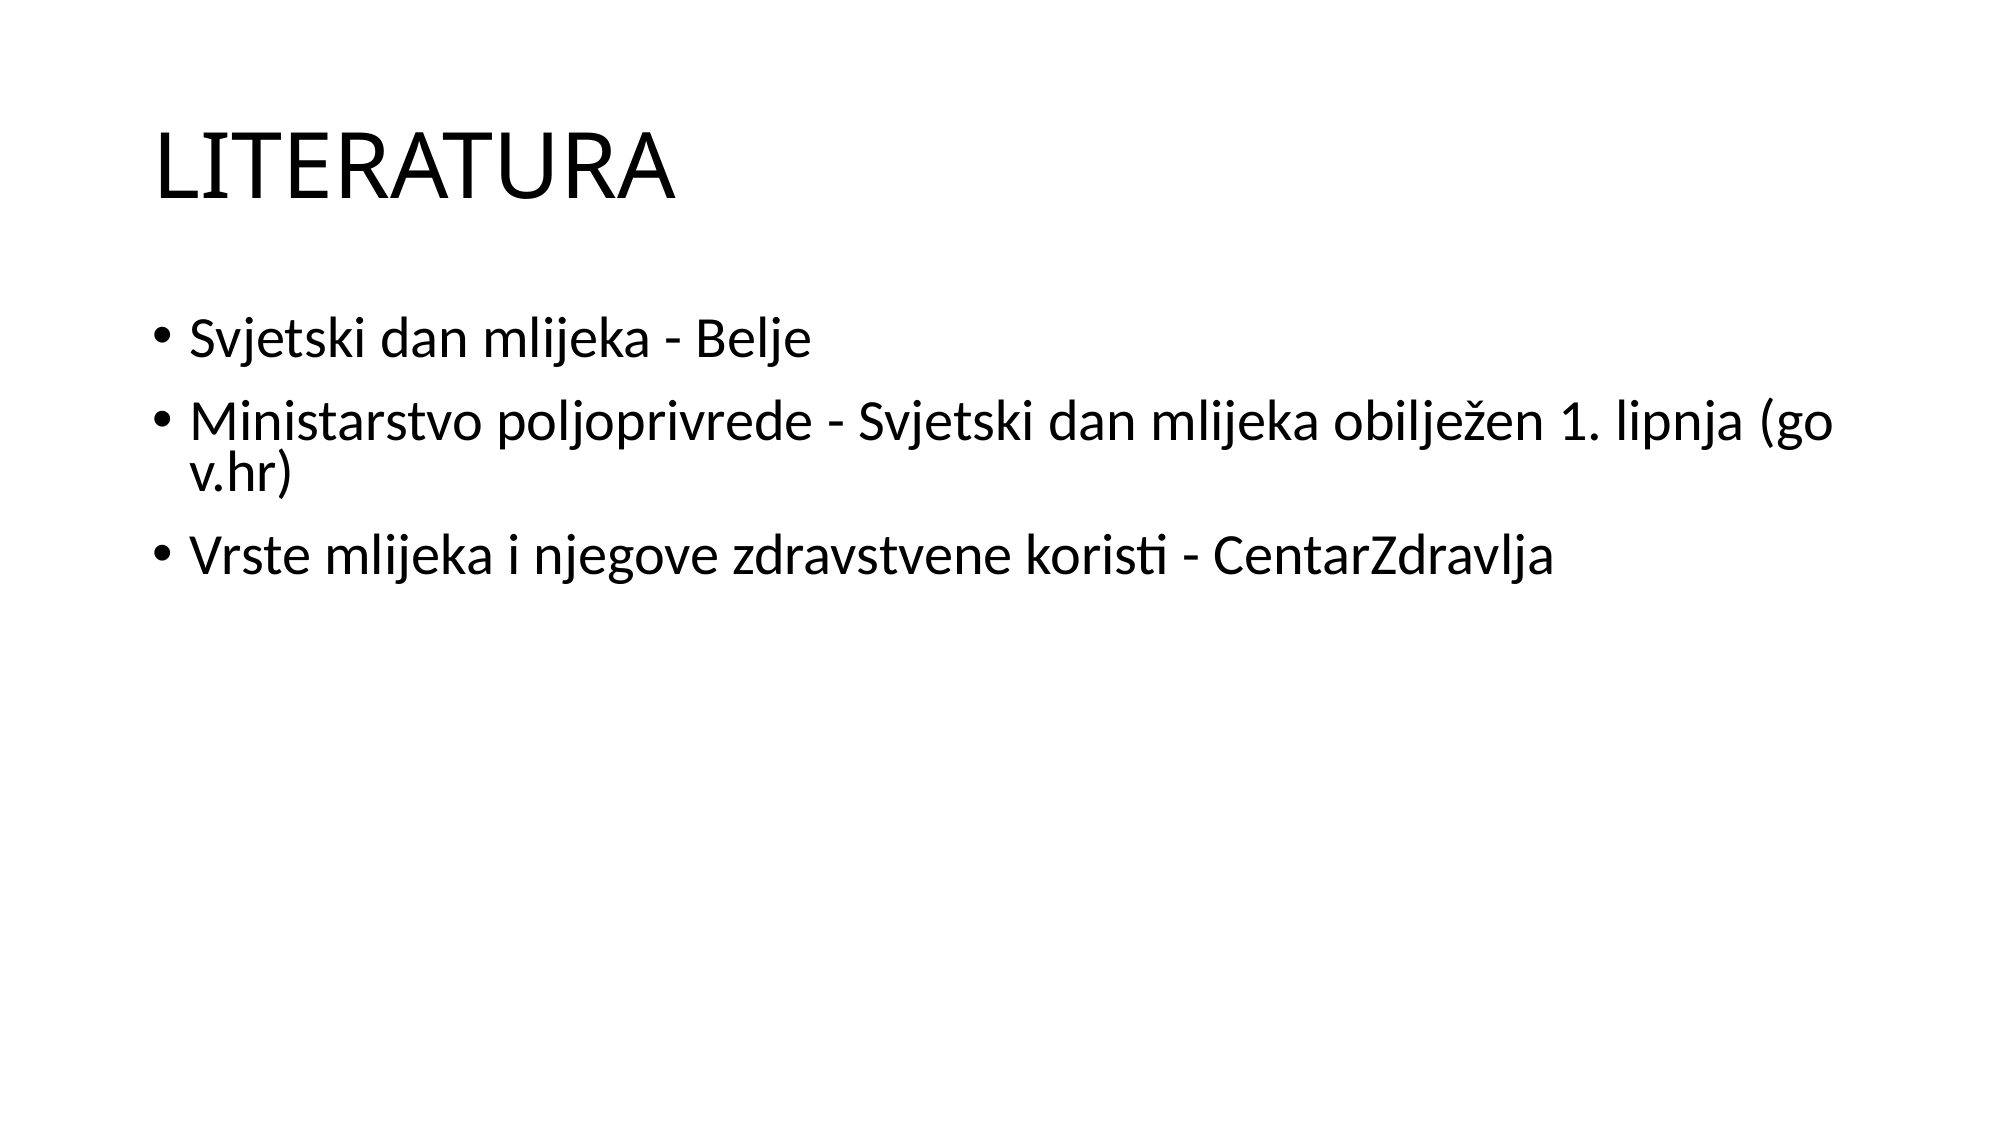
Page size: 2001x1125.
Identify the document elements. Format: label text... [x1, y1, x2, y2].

list Svjetski dan mlijeka - Belje Ministarstvo poljoprivrede - Svjetski dan mlijeka obilježen 1. lipnja (gov.hr) Vrste mlijeka i njegove zdravstvene koristi - CentarZdravlja [137, 299, 1863, 1014]
title LITERATURA [137, 59, 1863, 278]
